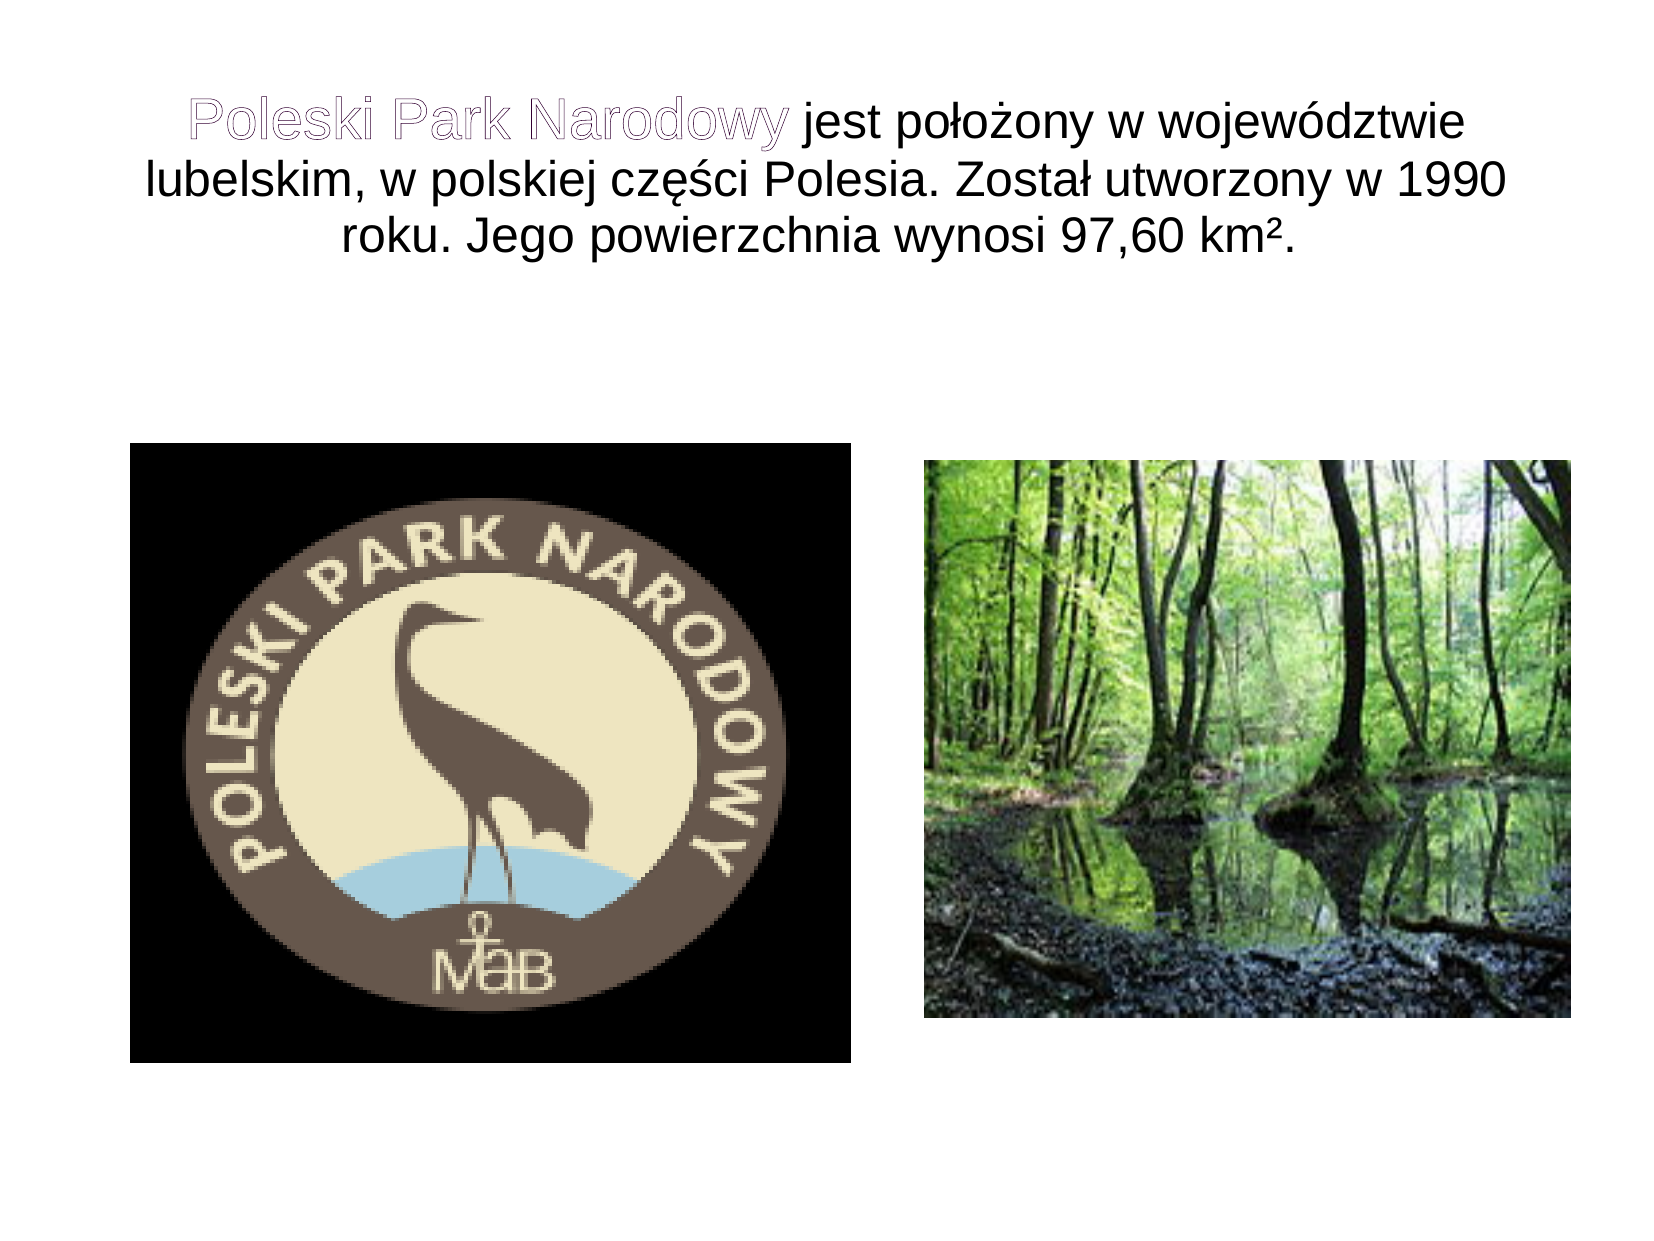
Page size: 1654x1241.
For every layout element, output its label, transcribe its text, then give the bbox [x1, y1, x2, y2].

picture [924, 460, 1571, 1018]
title Poleski Park Narodowy jest położony w województwie lubelskim, w polskiej części Polesia. Został utworzony w 1990 roku. Jego powierzchnia wynosi 97,60 km². [82, 70, 1571, 278]
picture [130, 443, 851, 1063]
